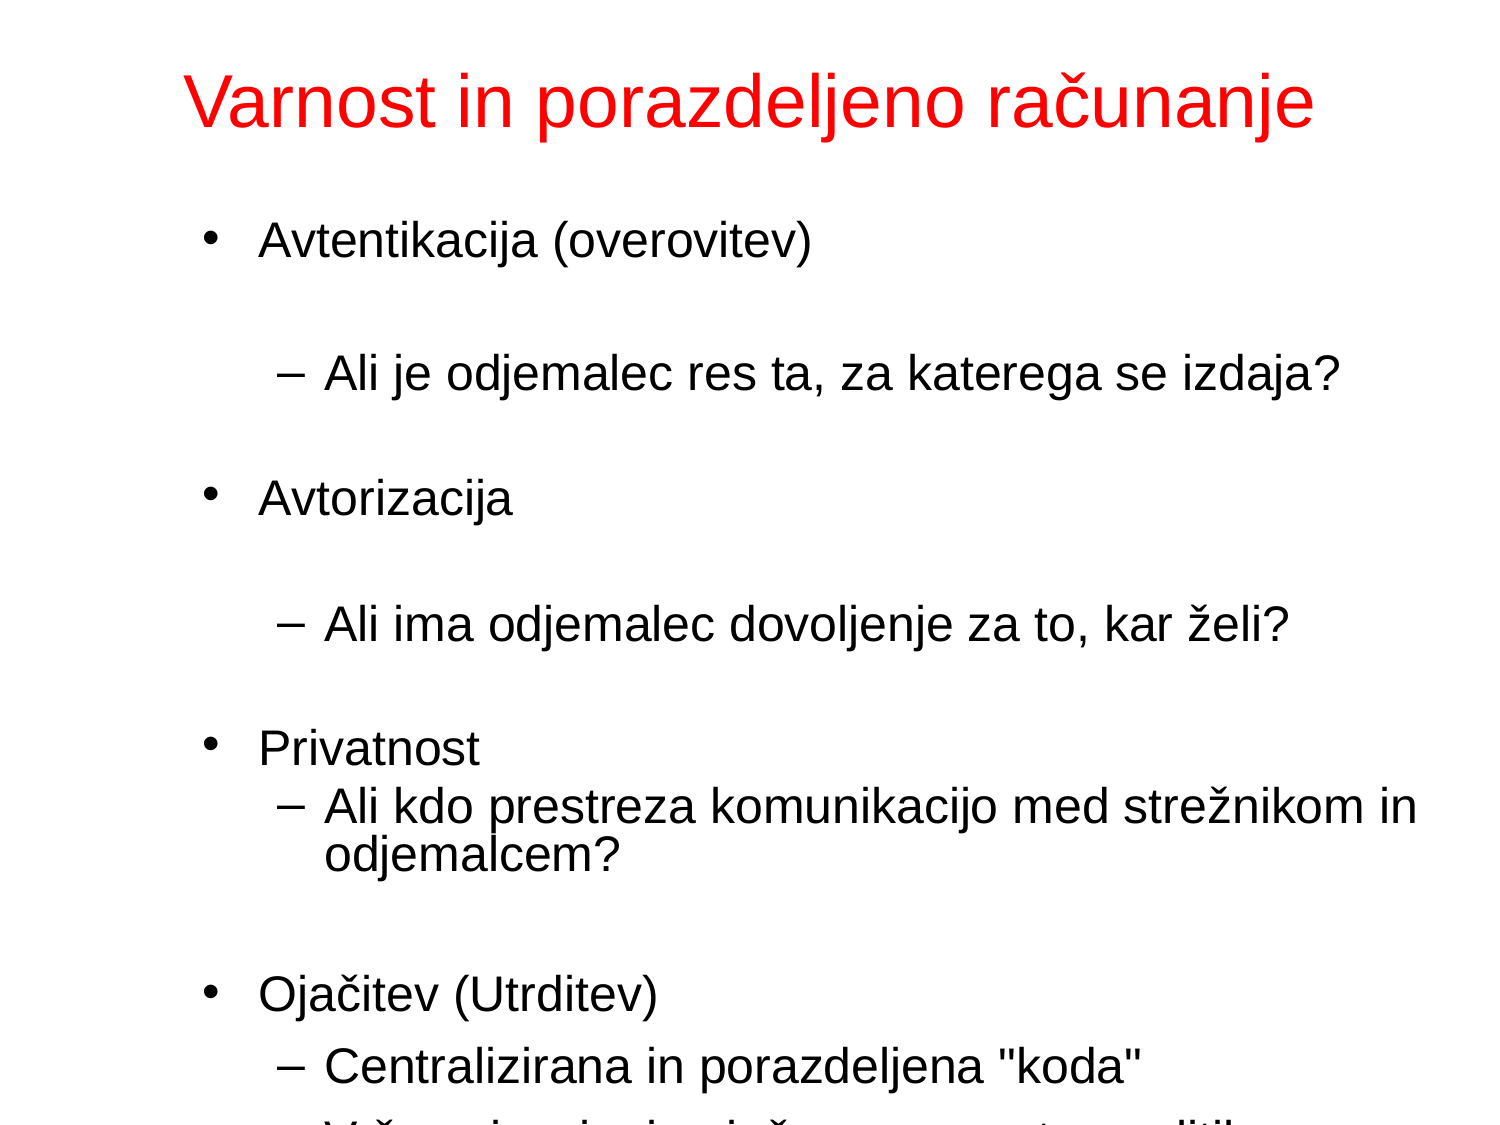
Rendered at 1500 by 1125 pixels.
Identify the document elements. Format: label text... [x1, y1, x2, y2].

list Avtentikacija (overovitev) Ali je odjemalec res ta, za katerega se izdaja? Avtorizacija Ali ima odjemalec dovoljenje za to, kar želi? Privatnost Ali kdo prestreza komunikacijo med strežnikom in odjemalcem? Ojačitev (Utrditev) Centralizirana in porazdeljena "koda" V času izvajanja ojačana varnostna politika [187, 212, 1500, 1125]
title Varnost in porazdeljeno računanje [75, 45, 1426, 151]
